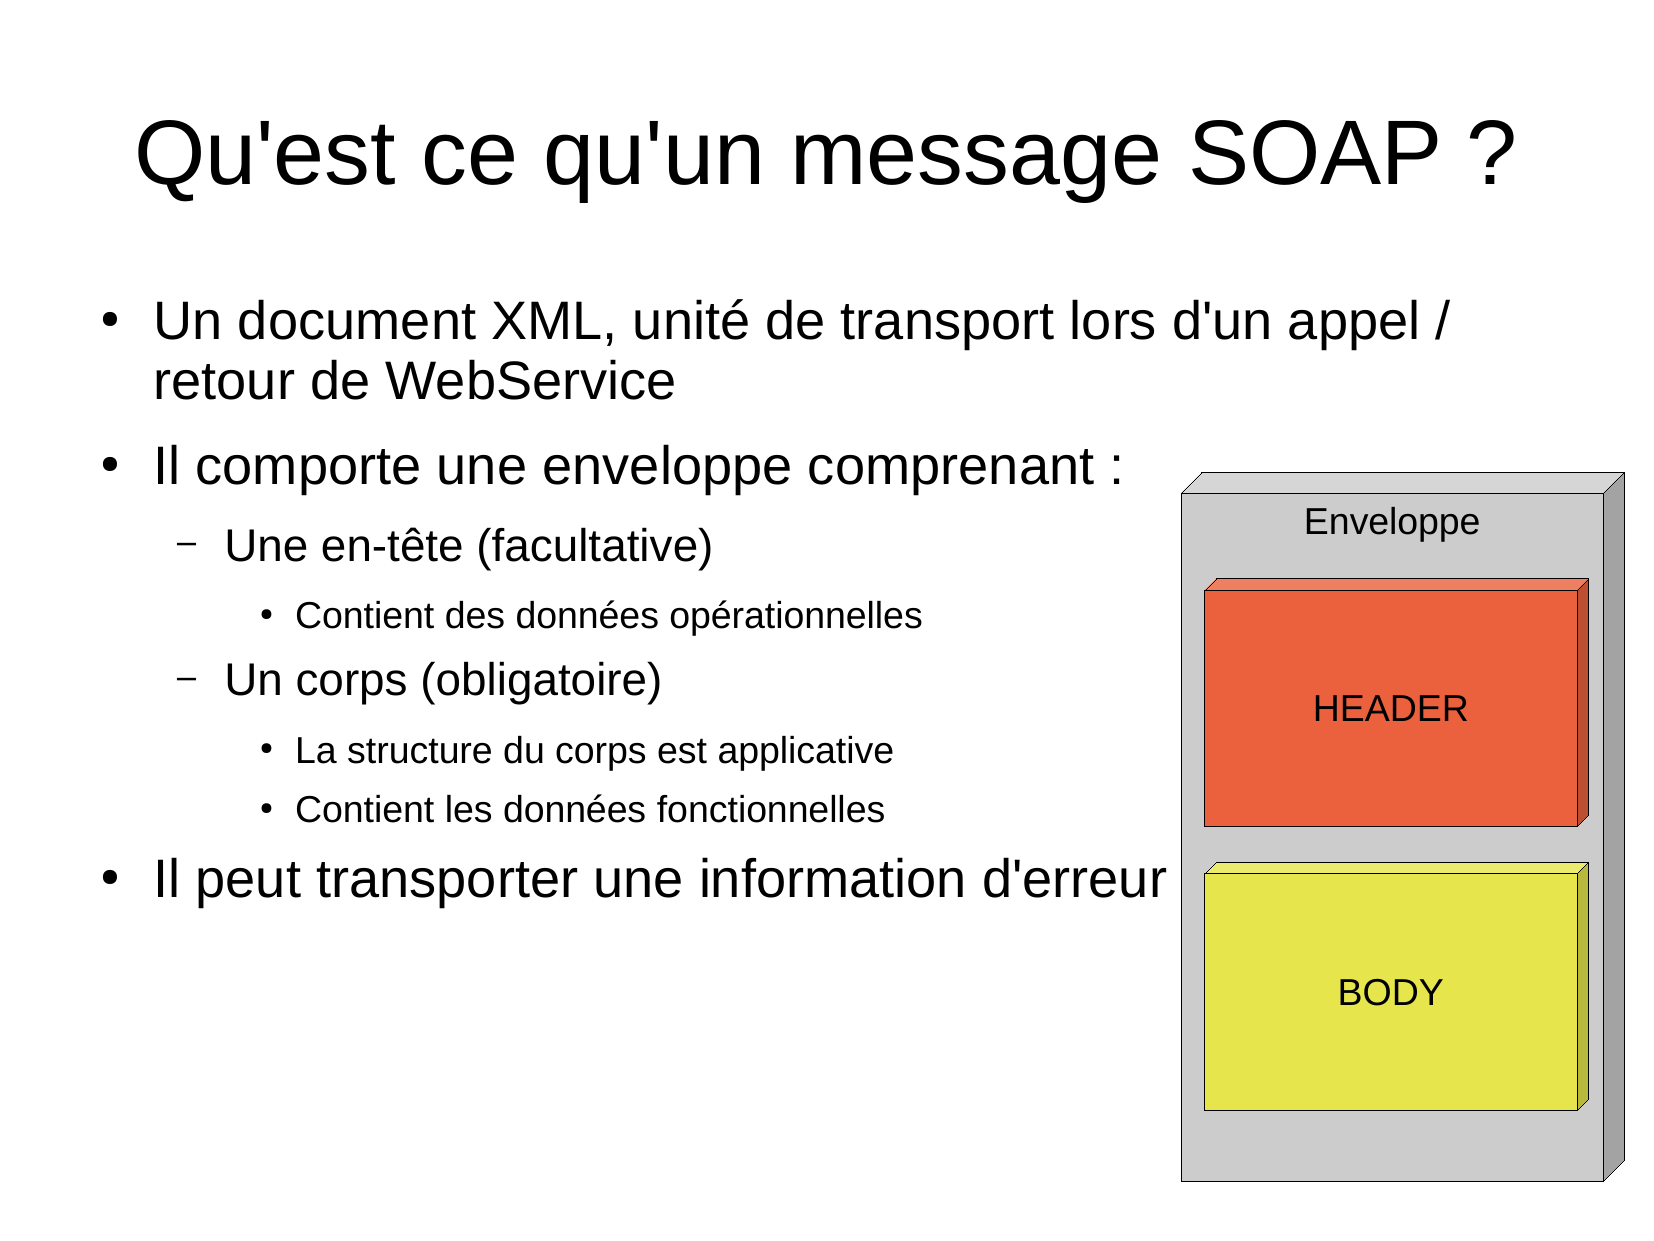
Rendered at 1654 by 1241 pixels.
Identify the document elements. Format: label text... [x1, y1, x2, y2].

list Un document XML, unité de transport lors d'un appel / retour de WebService Il comporte une enveloppe comprenant : Une en-tête (facultative) Contient des données opérationnelles Un corps (obligatoire) La structure du corps est applicative Contient les données fonctionnelles Il peut transporter une information d'erreur [82, 290, 1571, 1094]
text_box HEADER [1204, 591, 1577, 827]
title Qu'est ce qu'un message SOAP ? [82, 56, 1571, 250]
text_box Enveloppe [1181, 494, 1603, 1182]
text_box BODY [1204, 874, 1577, 1111]
